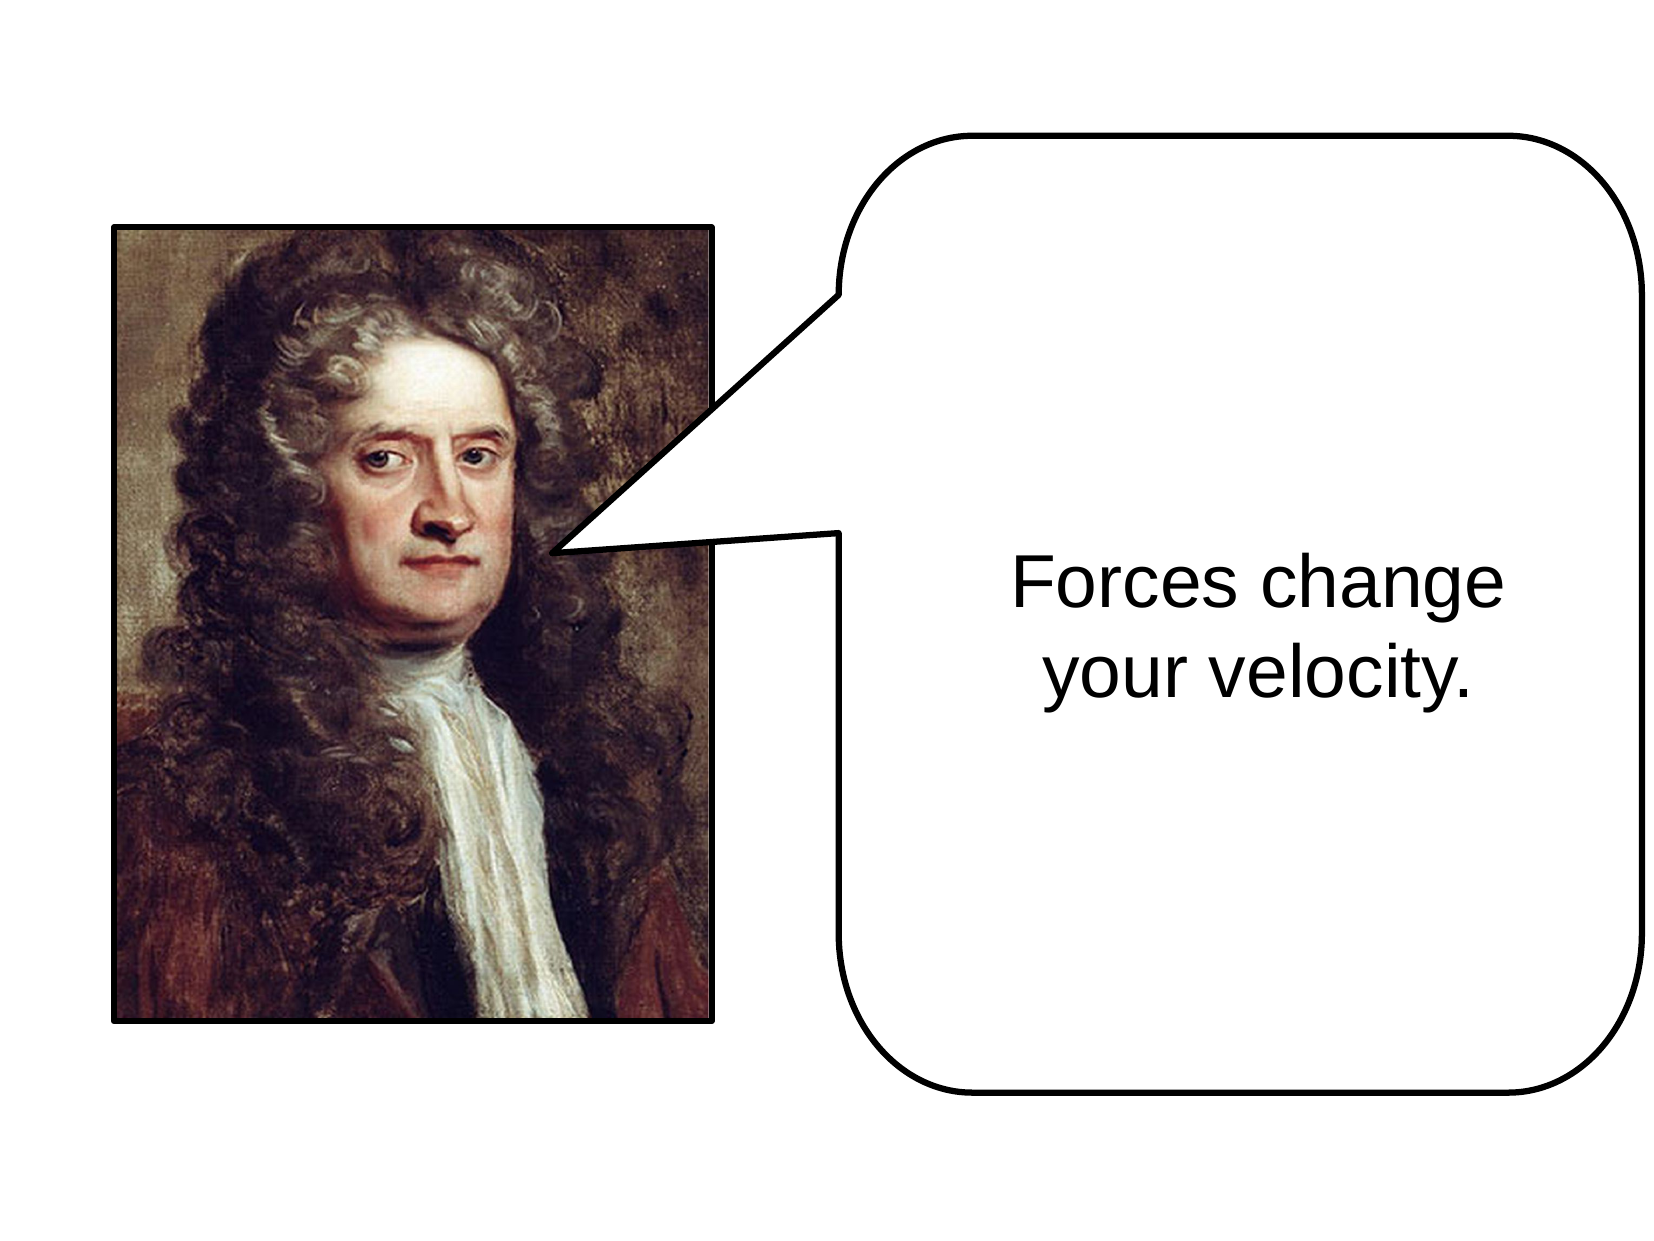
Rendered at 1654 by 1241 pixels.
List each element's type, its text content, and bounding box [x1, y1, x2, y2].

text_box [552, 135, 1642, 1093]
text_box Forces change your velocity. [909, 524, 1607, 708]
picture [116, 230, 709, 1019]
